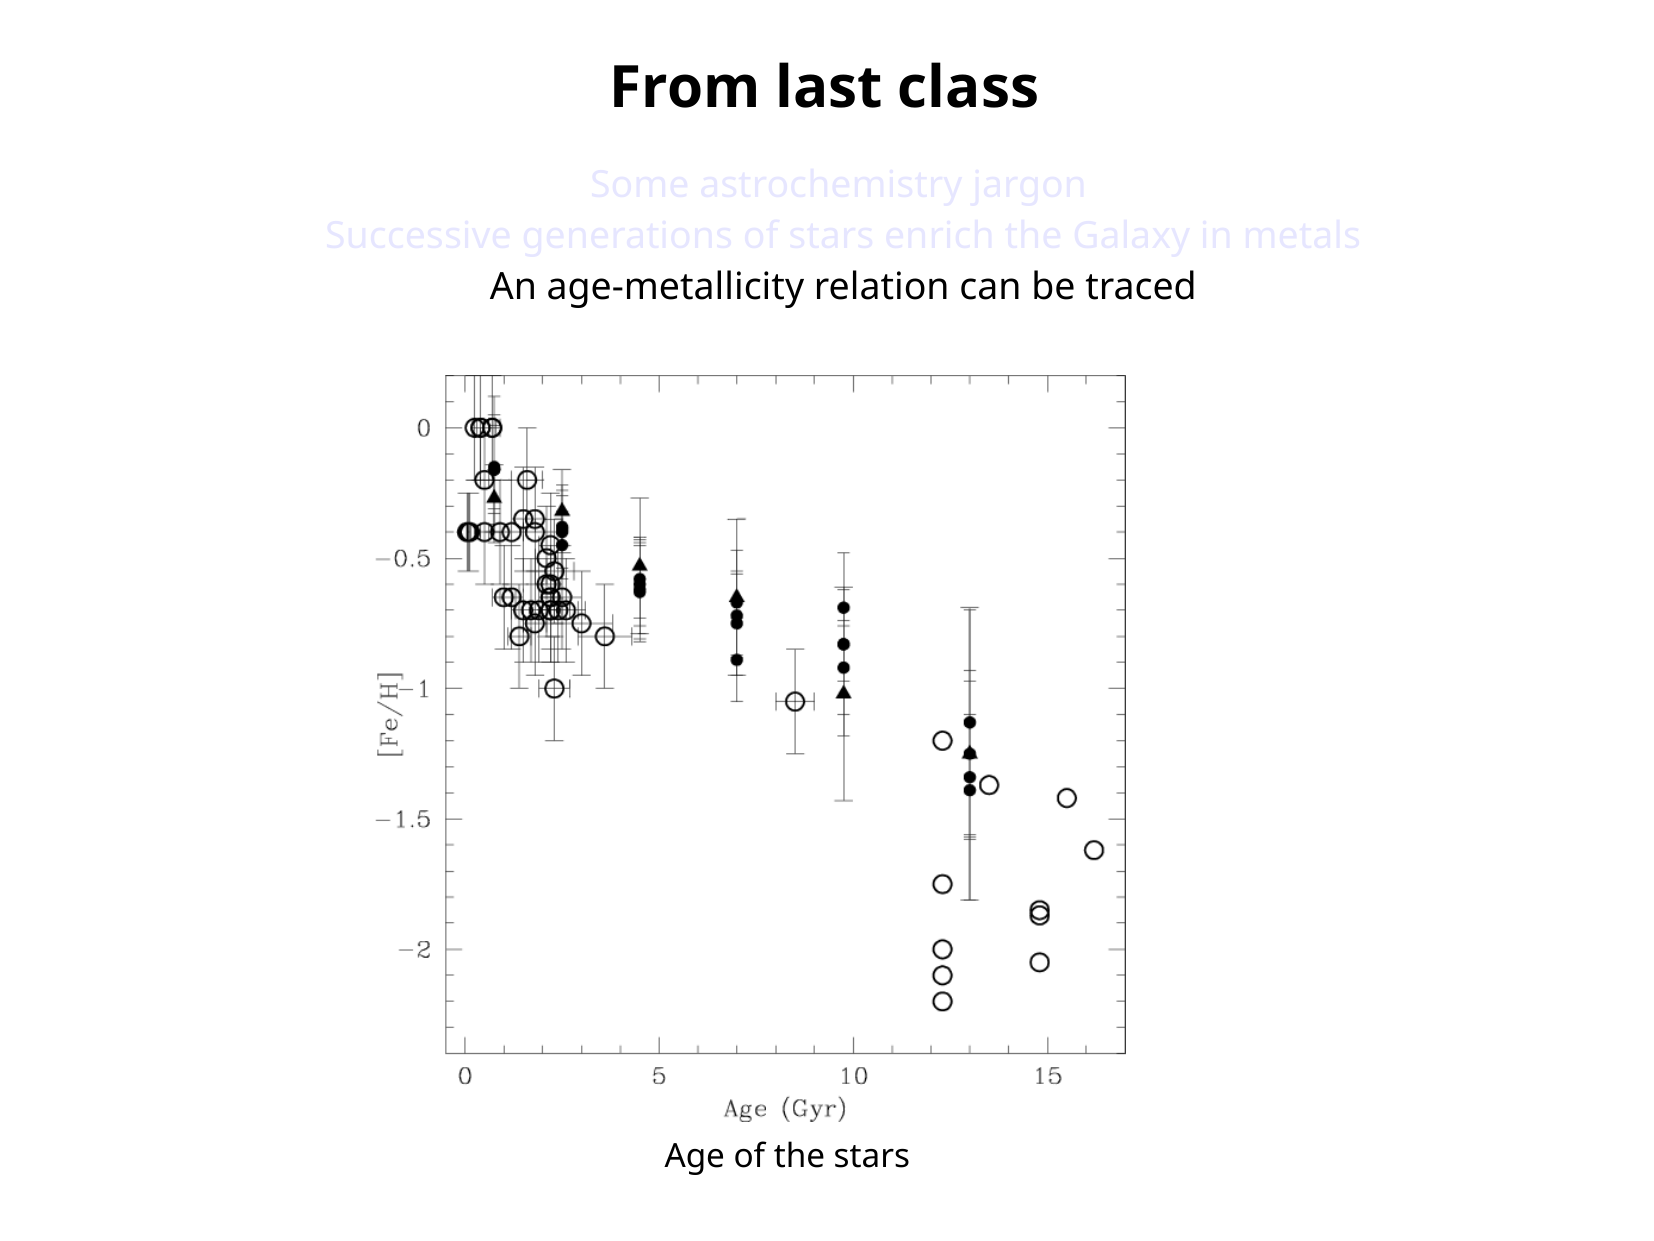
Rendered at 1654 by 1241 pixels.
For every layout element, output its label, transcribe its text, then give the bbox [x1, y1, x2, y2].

text_box Age of the stars [450, 1125, 1126, 1187]
text_box From last class [262, 37, 1388, 134]
picture [375, 375, 1126, 1123]
text_box Some astrochemistry jargon Successive generations of stars enrich the Galaxy in metals An age-metallicity relation can be traced [75, 150, 1613, 374]
